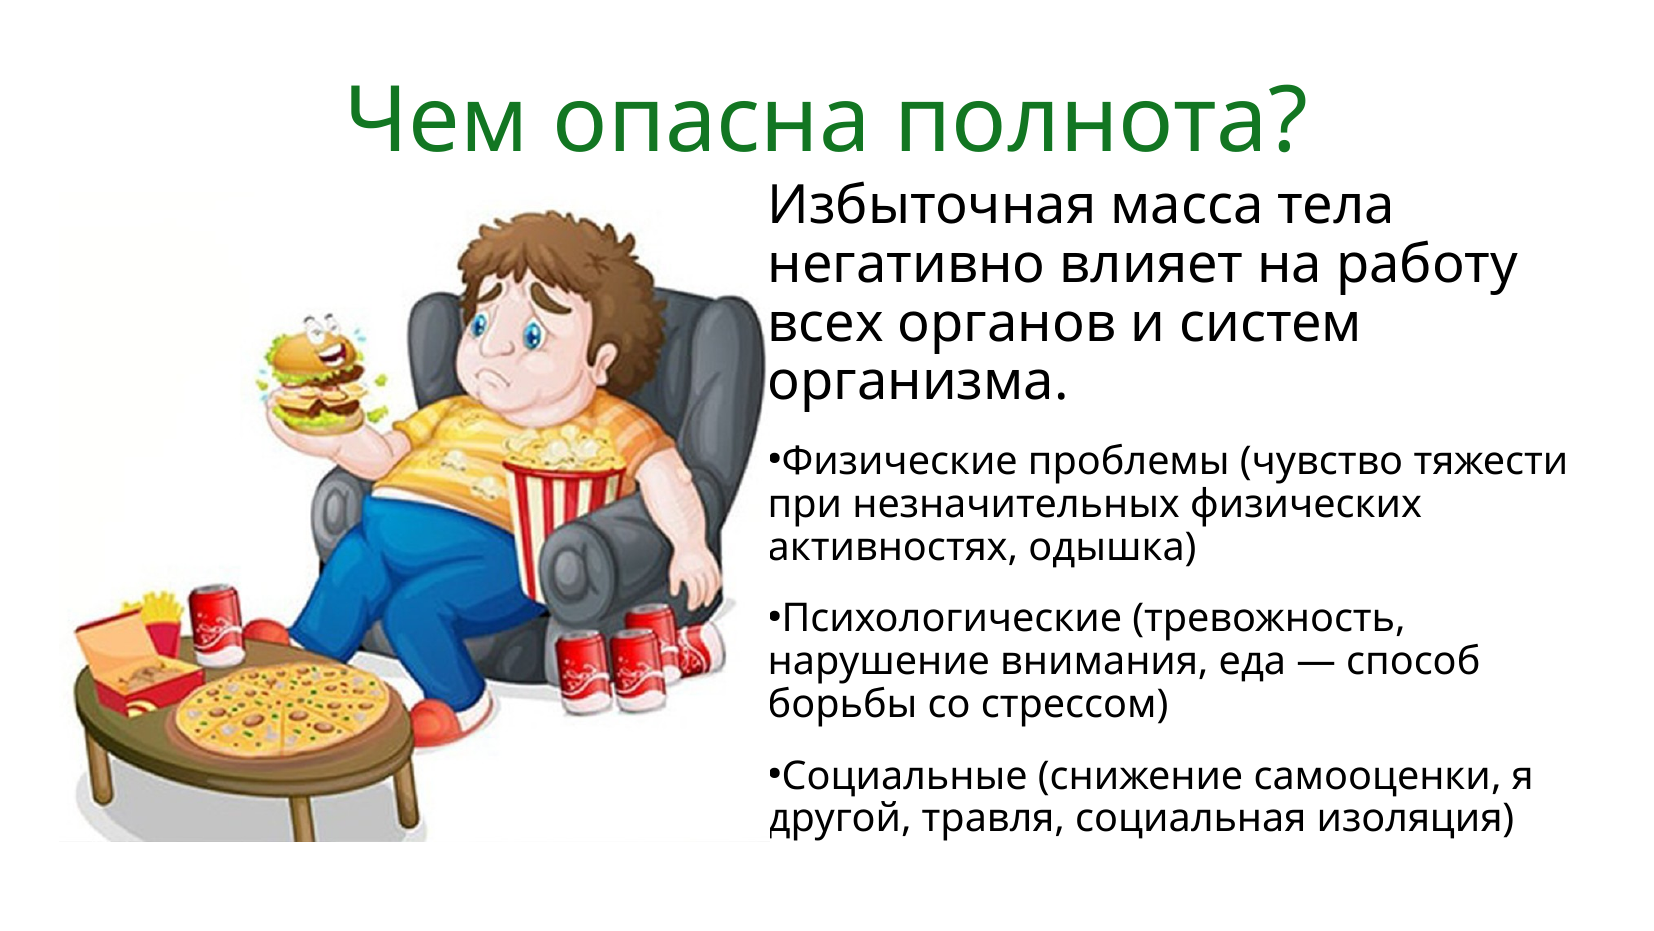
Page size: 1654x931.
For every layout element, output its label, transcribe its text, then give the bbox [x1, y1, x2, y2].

title Чем опасна полнота? [82, 37, 1571, 192]
list Избыточная масса тела негативно влияет на работу всех органов и систем организма. Физические проблемы (чувство тяжести при незначительных физических активностях, одышка) Психологические (тревожность, нарушение внимания, еда — способ борьбы со стрессом) Социальные (снижение самооценки, я другой, травля, социальная изоляция) [767, 177, 1571, 894]
picture [59, 192, 770, 842]
